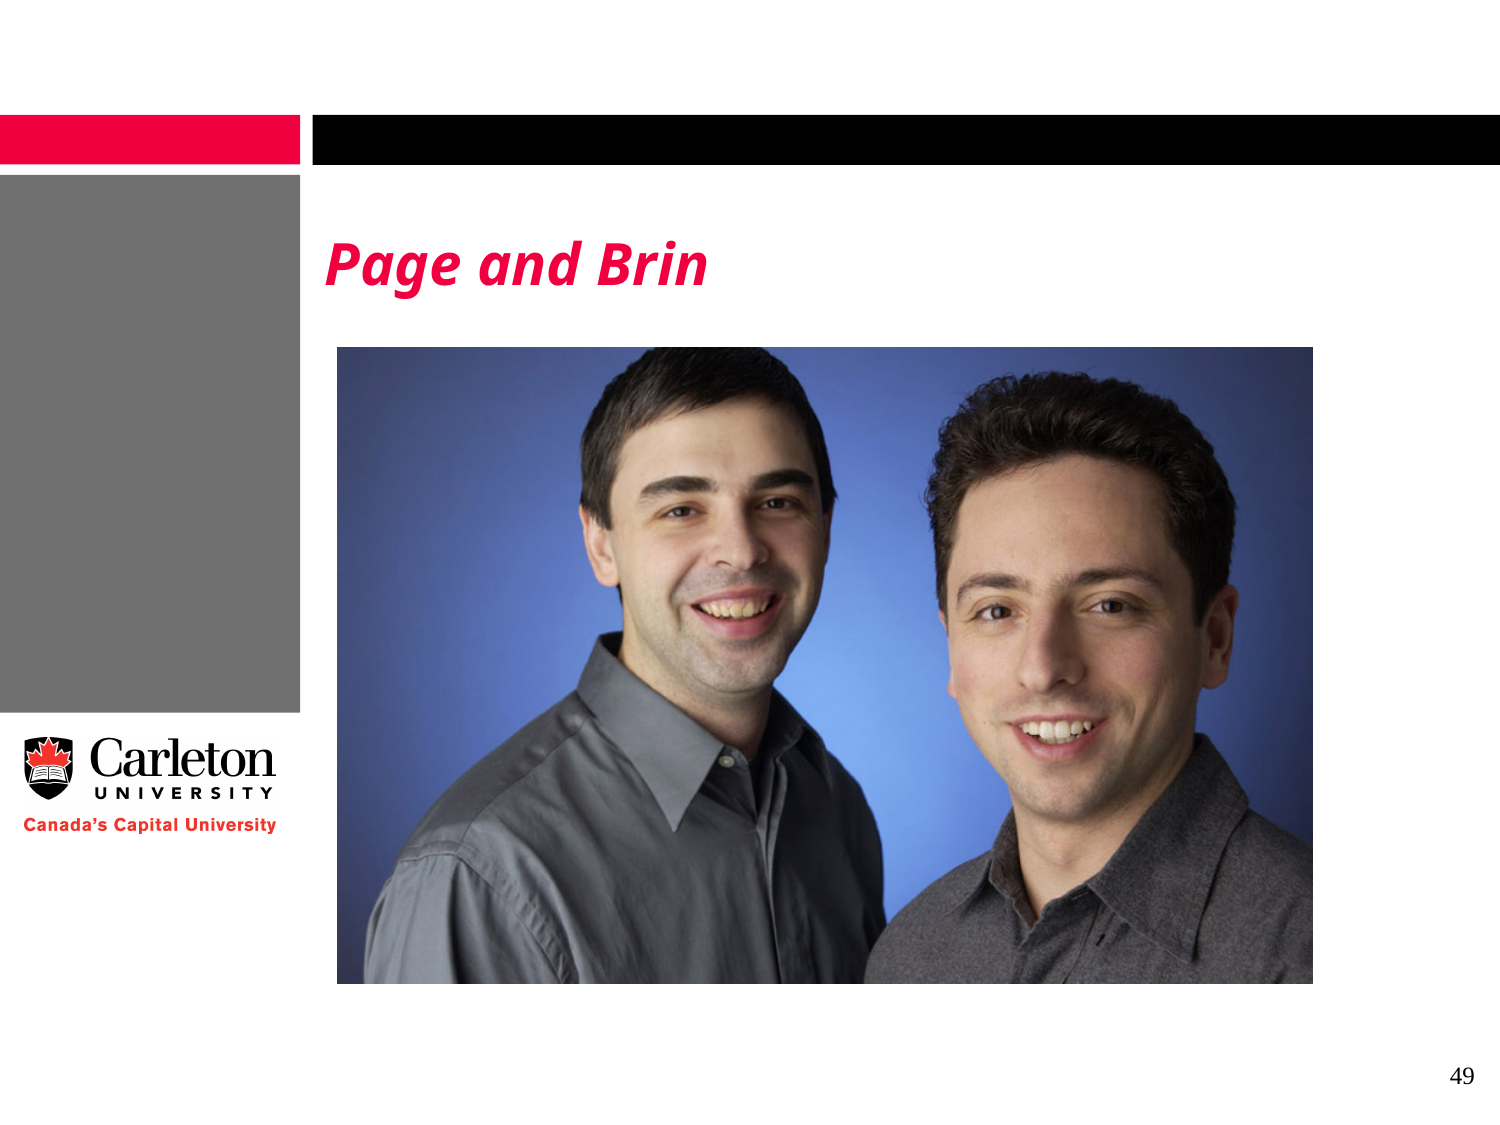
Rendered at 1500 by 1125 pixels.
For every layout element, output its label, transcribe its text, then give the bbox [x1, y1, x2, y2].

title Page and Brin [324, 194, 1450, 331]
picture [24, 737, 276, 834]
picture [337, 347, 1313, 984]
